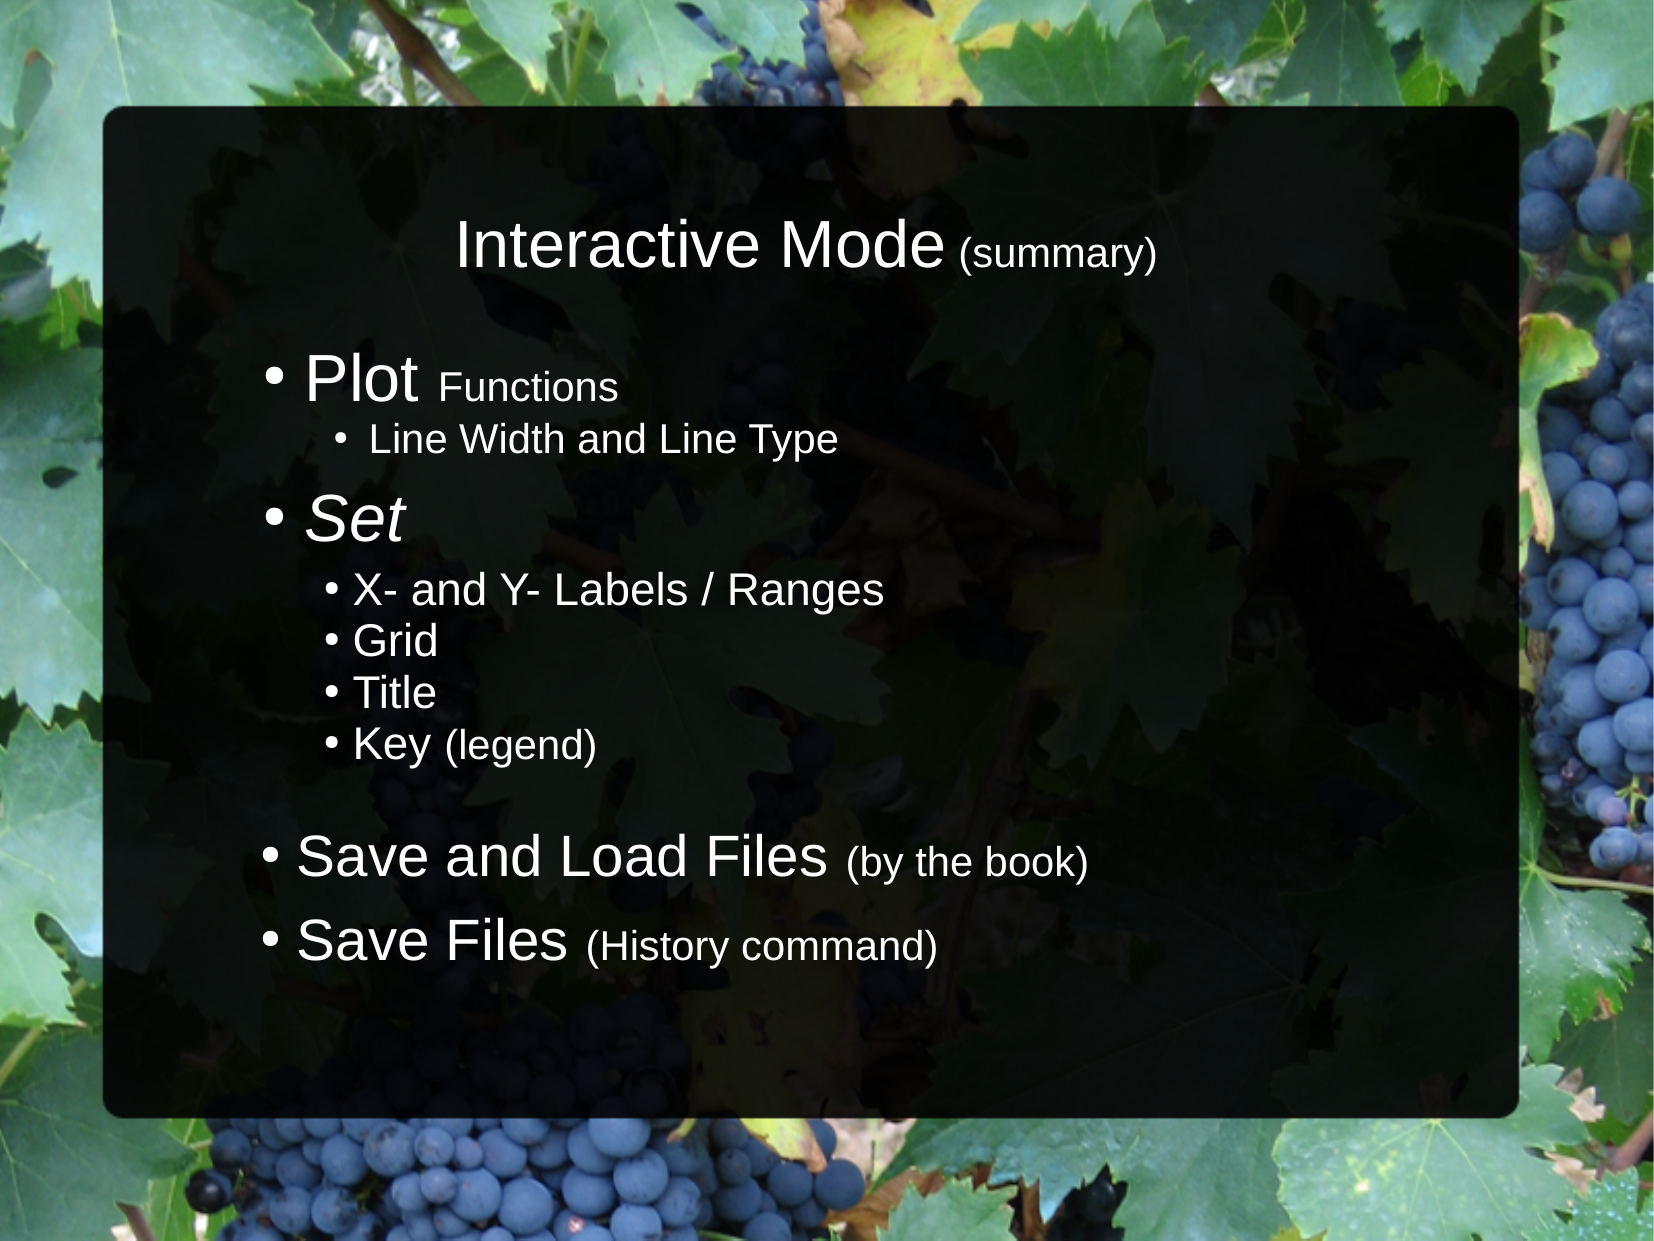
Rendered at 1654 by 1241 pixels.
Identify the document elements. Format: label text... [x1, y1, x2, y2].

title Interactive Mode (summary) [112, 187, 1501, 301]
text_box Save and Load Files (by the book) Save Files (History command) [259, 750, 1163, 981]
text_box X- and Y- Labels / Ranges Grid Title Key (legend) [323, 511, 1037, 750]
picture [0, 0, 1654, 1241]
subtitle Plot Functions Line Width and Line Type Set [262, 340, 1126, 556]
